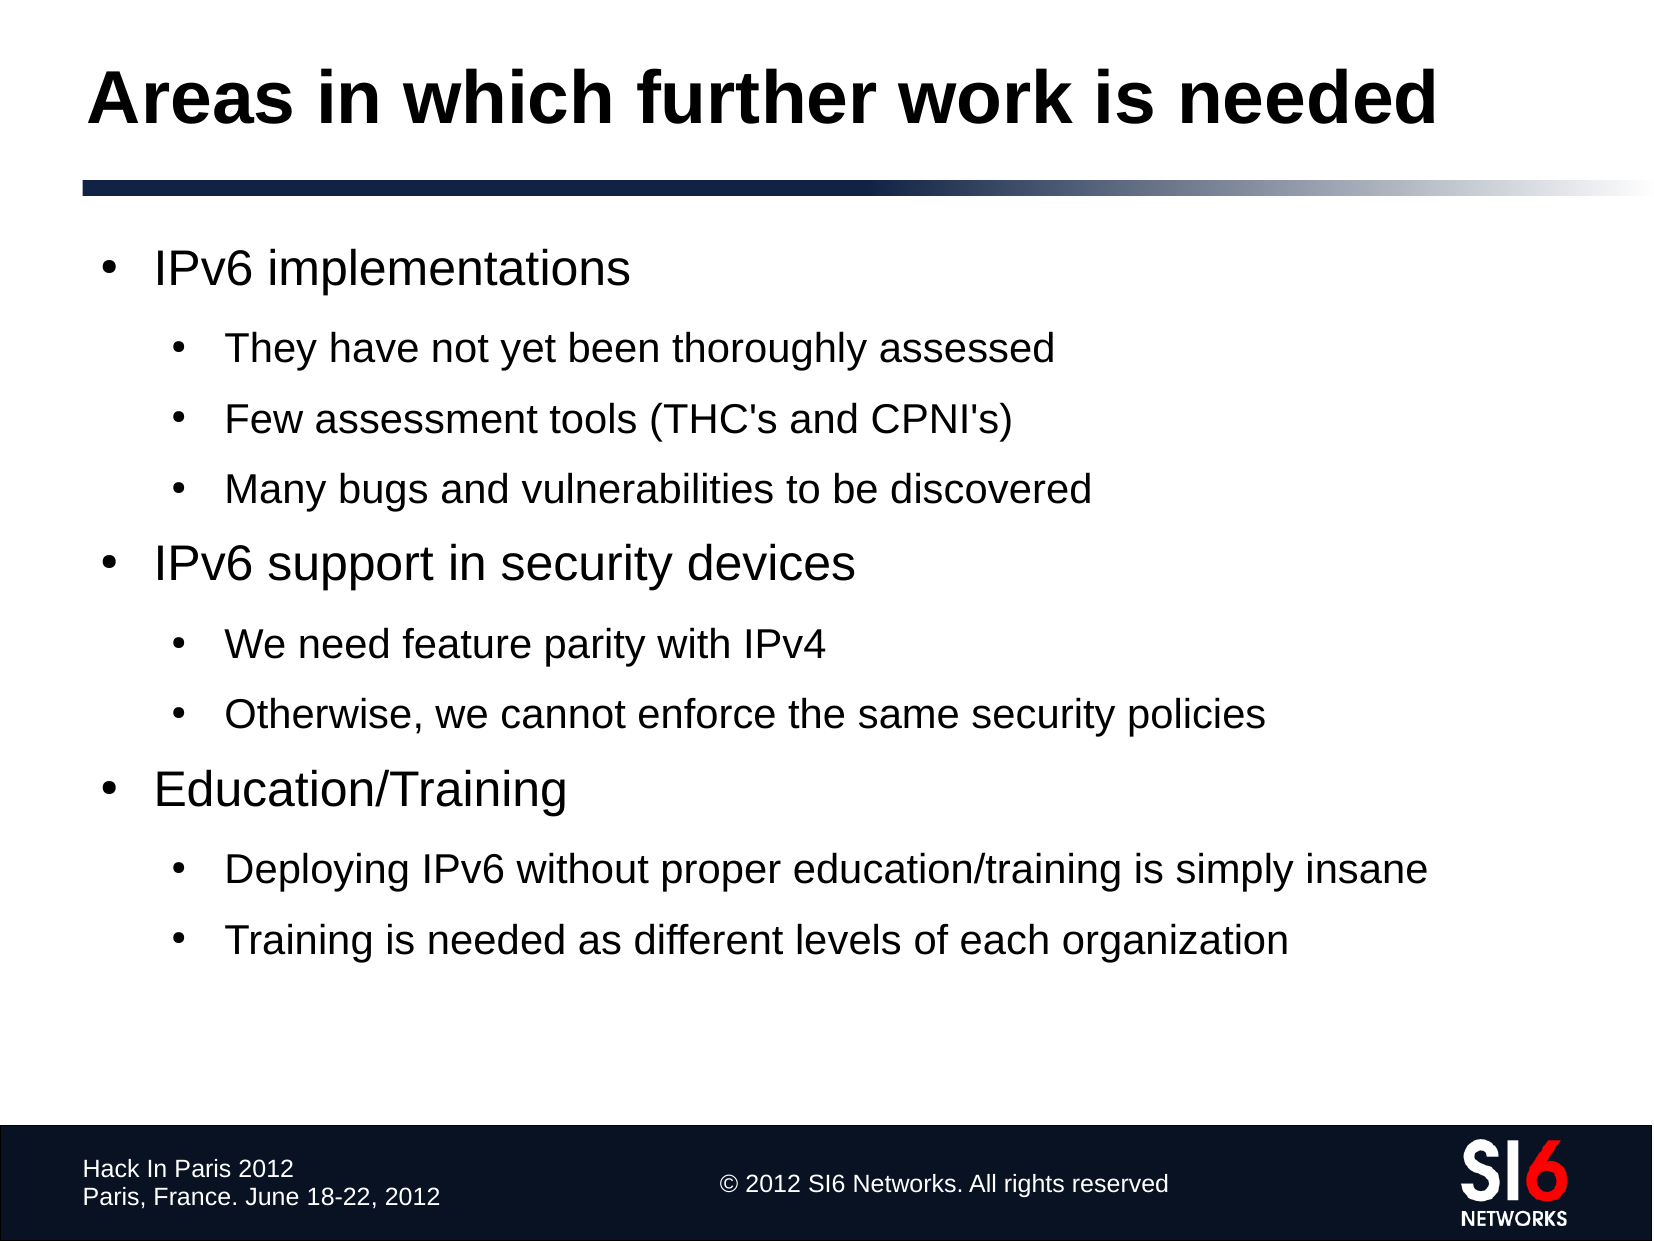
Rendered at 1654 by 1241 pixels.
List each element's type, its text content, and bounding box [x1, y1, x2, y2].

picture [1461, 1139, 1567, 1226]
list IPv6 implementations They have not yet been thoroughly assessed Few assessment tools (THC's and CPNI's) Many bugs and vulnerabilities to be discovered IPv6 support in security devices We need feature parity with IPv4 Otherwise, we cannot enforce the same security policies Education/Training Deploying IPv6 without proper education/training is simply insane Training is needed as different levels of each organization [82, 240, 1571, 1109]
title Areas in which further work is needed [86, 30, 1576, 166]
